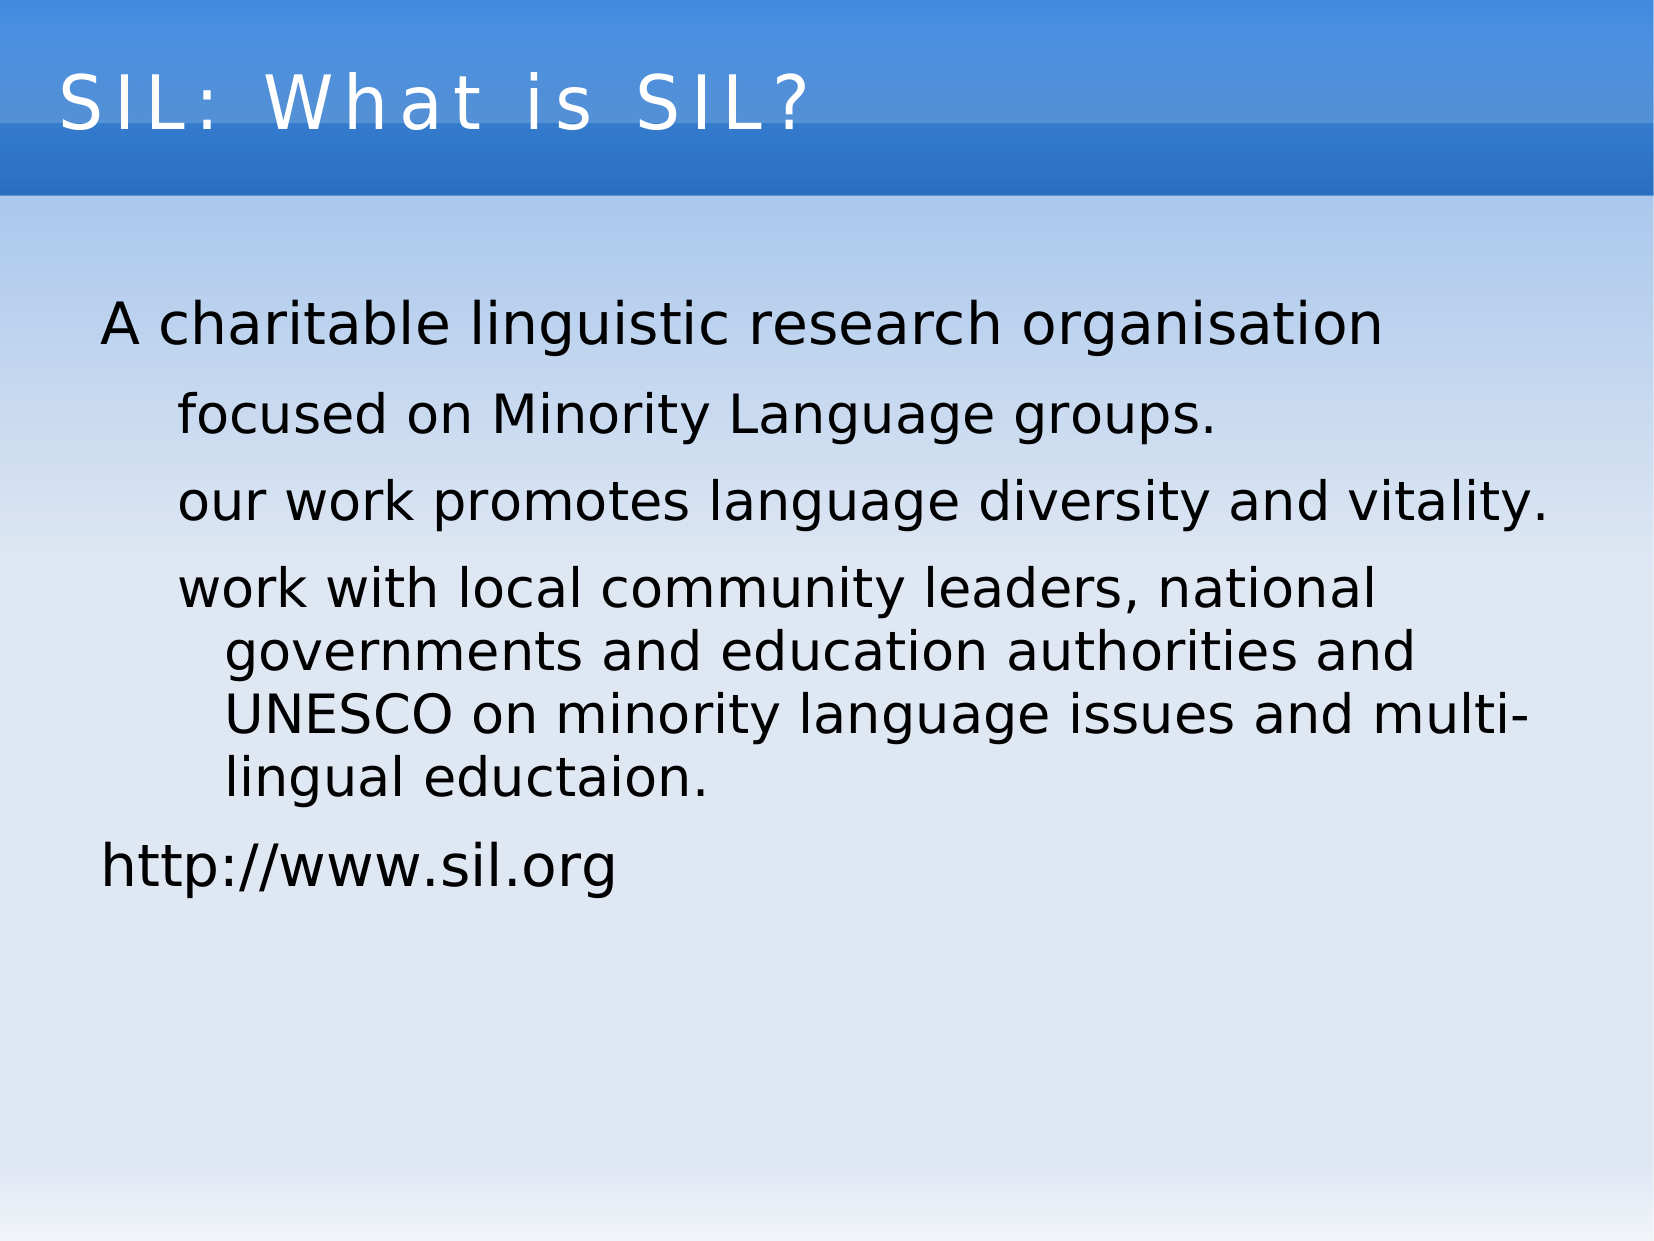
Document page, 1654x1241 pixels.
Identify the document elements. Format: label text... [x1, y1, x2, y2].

picture [0, 0, 1654, 1241]
list A charitable linguistic research organisation focused on Minority Language groups. our work promotes language diversity and vitality. work with local community leaders, national governments and education authorities and UNESCO on minority language issues and multi-lingual eductaion. http://www.sil.org [82, 290, 1571, 1109]
title SIL: What is SIL? [59, 29, 1270, 178]
